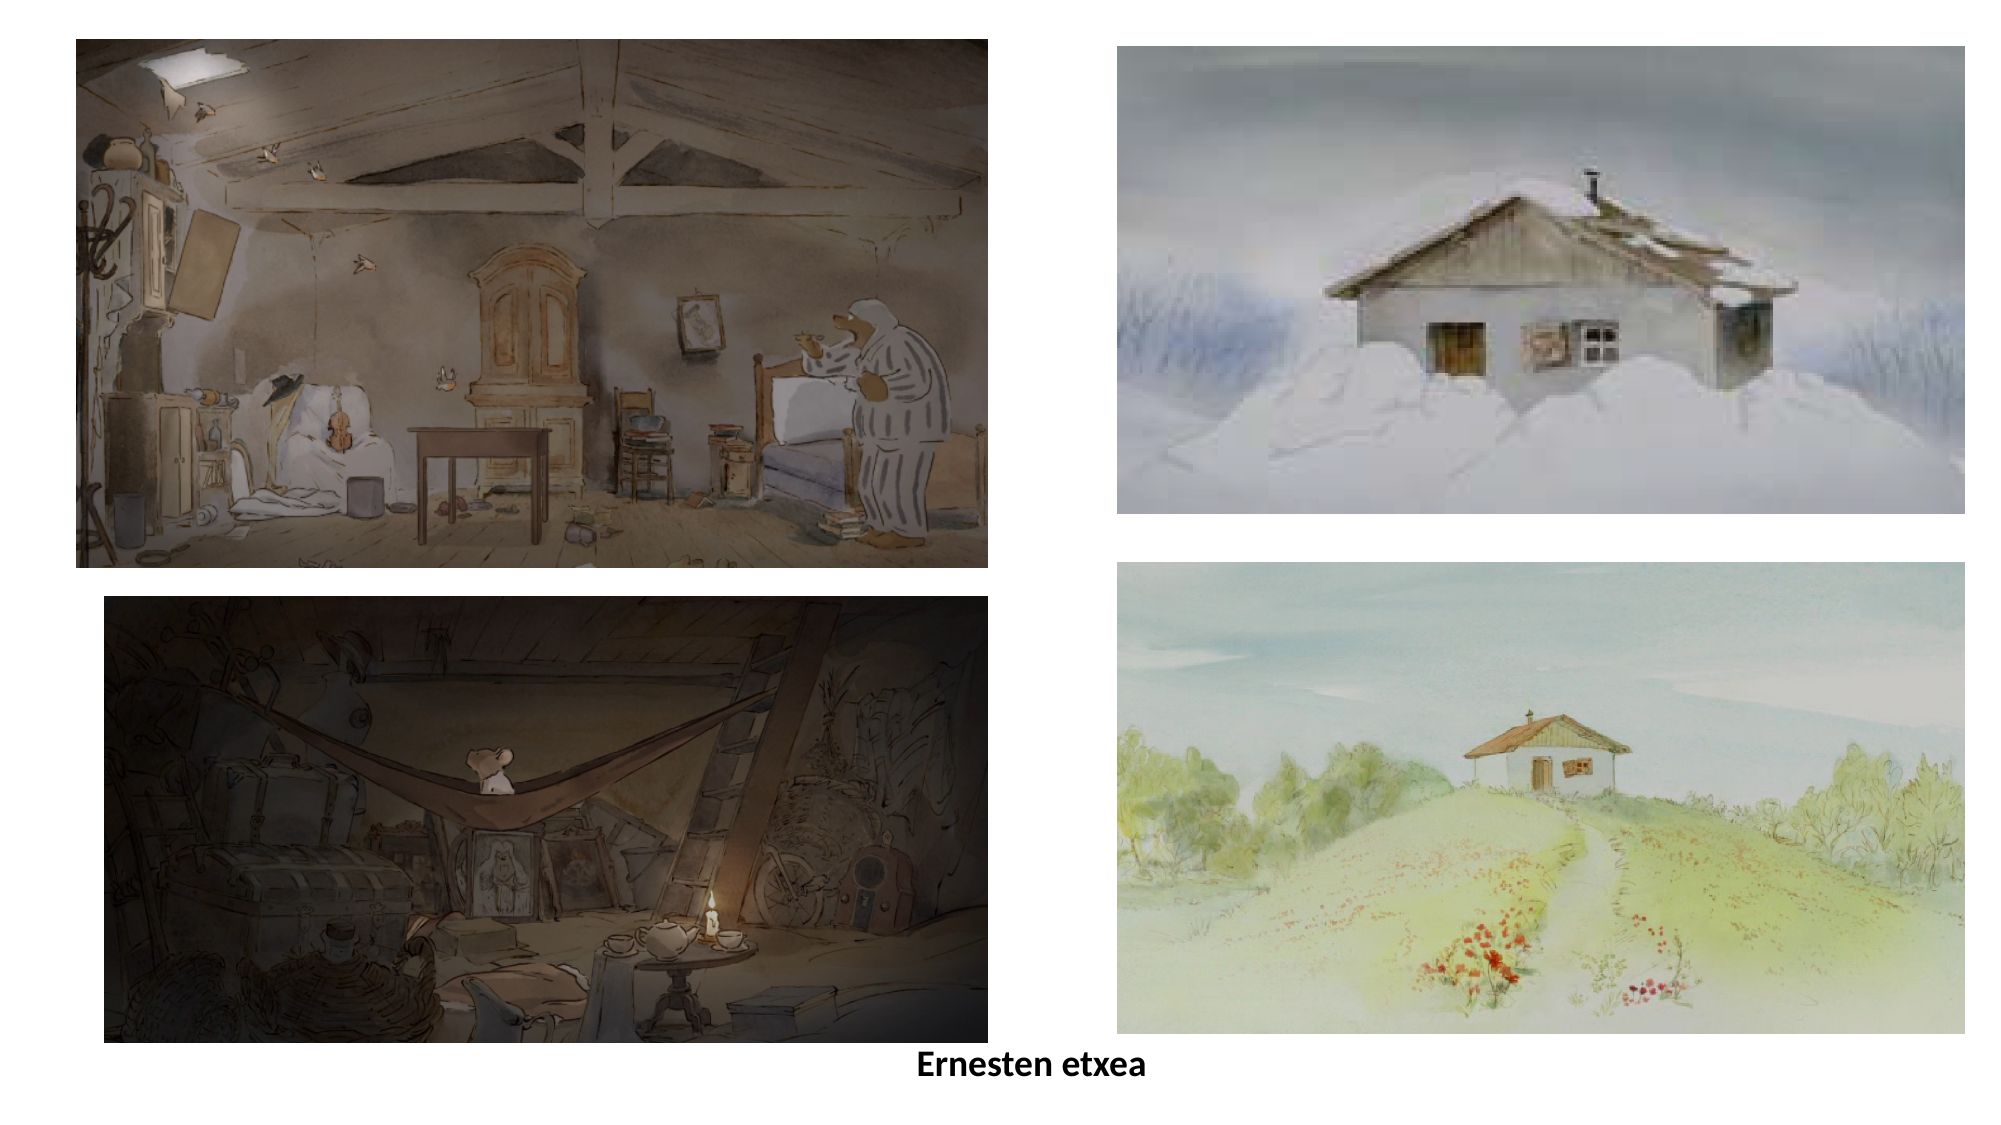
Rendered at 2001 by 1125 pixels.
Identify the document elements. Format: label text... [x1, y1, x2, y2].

picture [104, 596, 988, 1043]
picture [1117, 562, 1965, 1034]
picture [76, 39, 988, 568]
text_box Ernesten etxea [901, 1030, 1183, 1092]
picture [1117, 46, 1965, 514]
